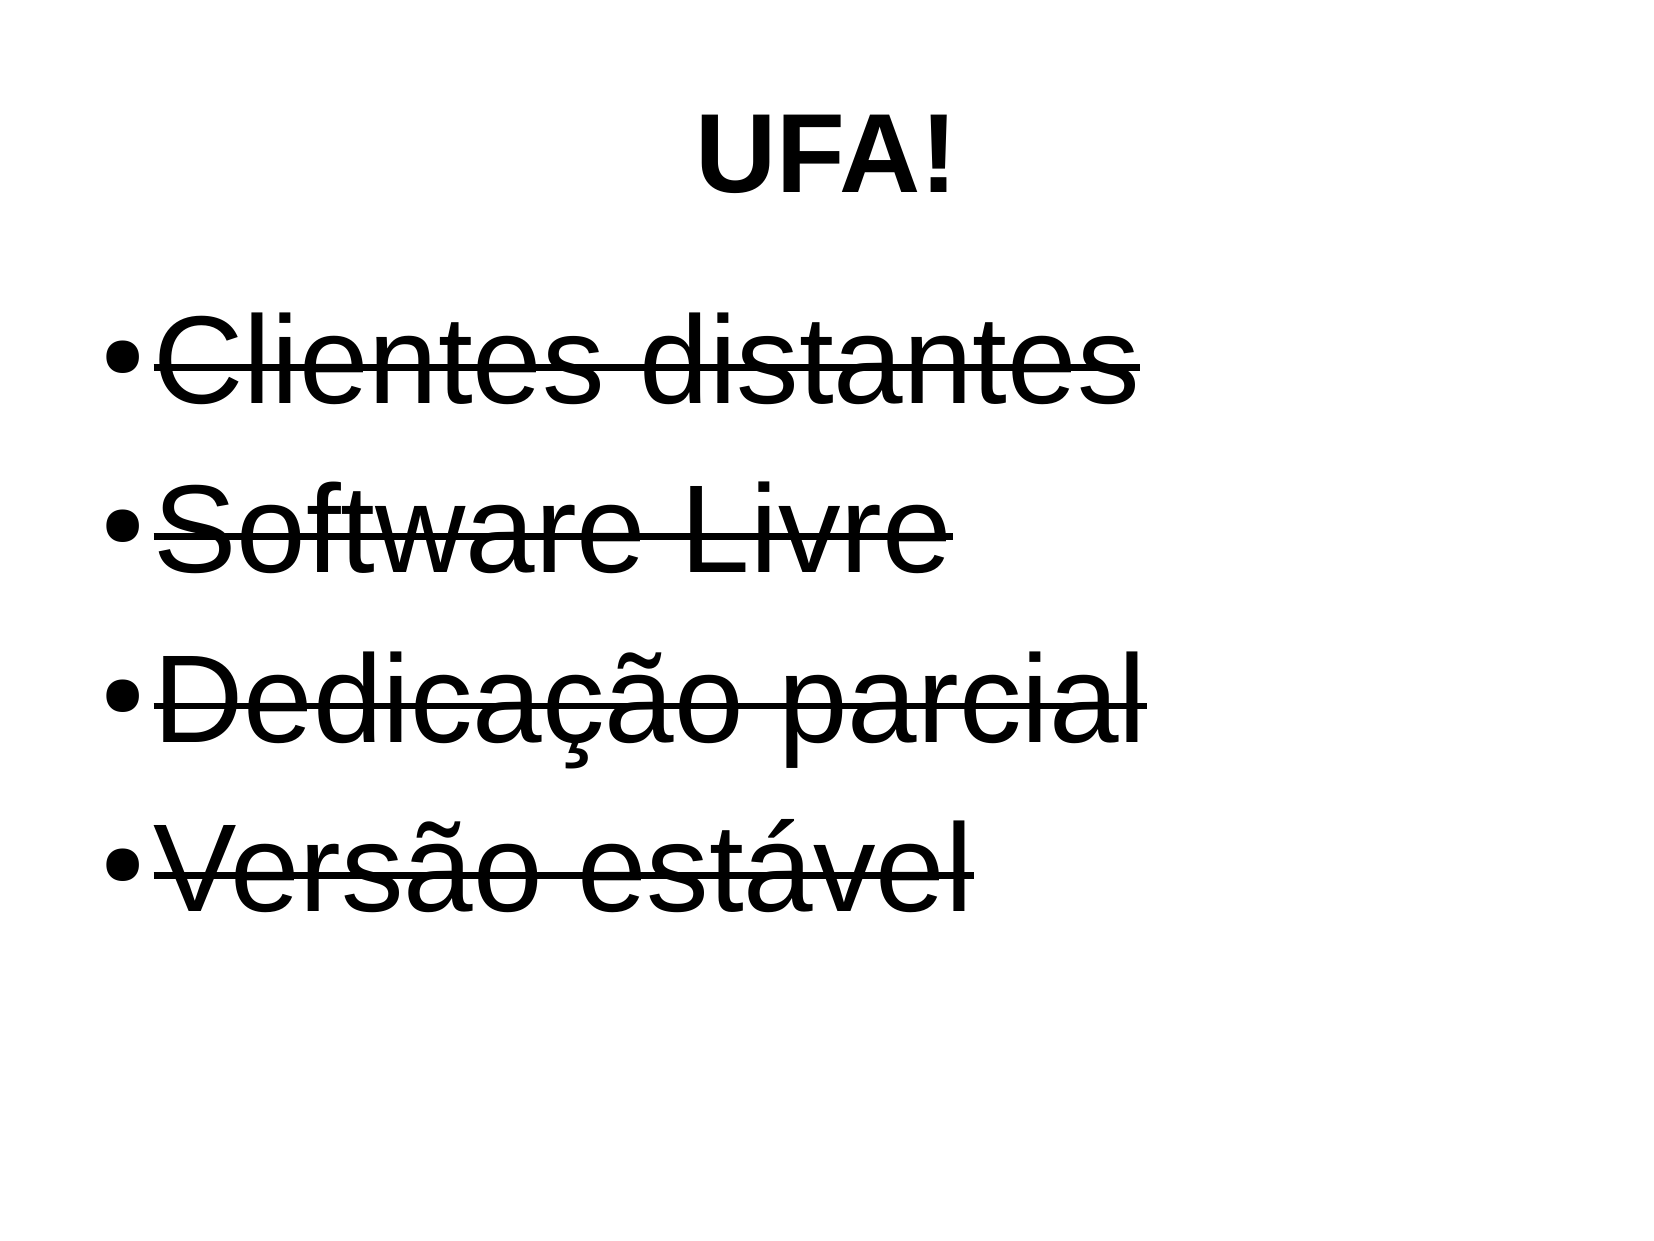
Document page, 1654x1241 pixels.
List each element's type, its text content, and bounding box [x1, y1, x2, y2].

list Clientes distantes Software Livre Dedicação parcial Versão estável [82, 290, 1571, 1109]
title UFA! [82, 49, 1571, 257]
